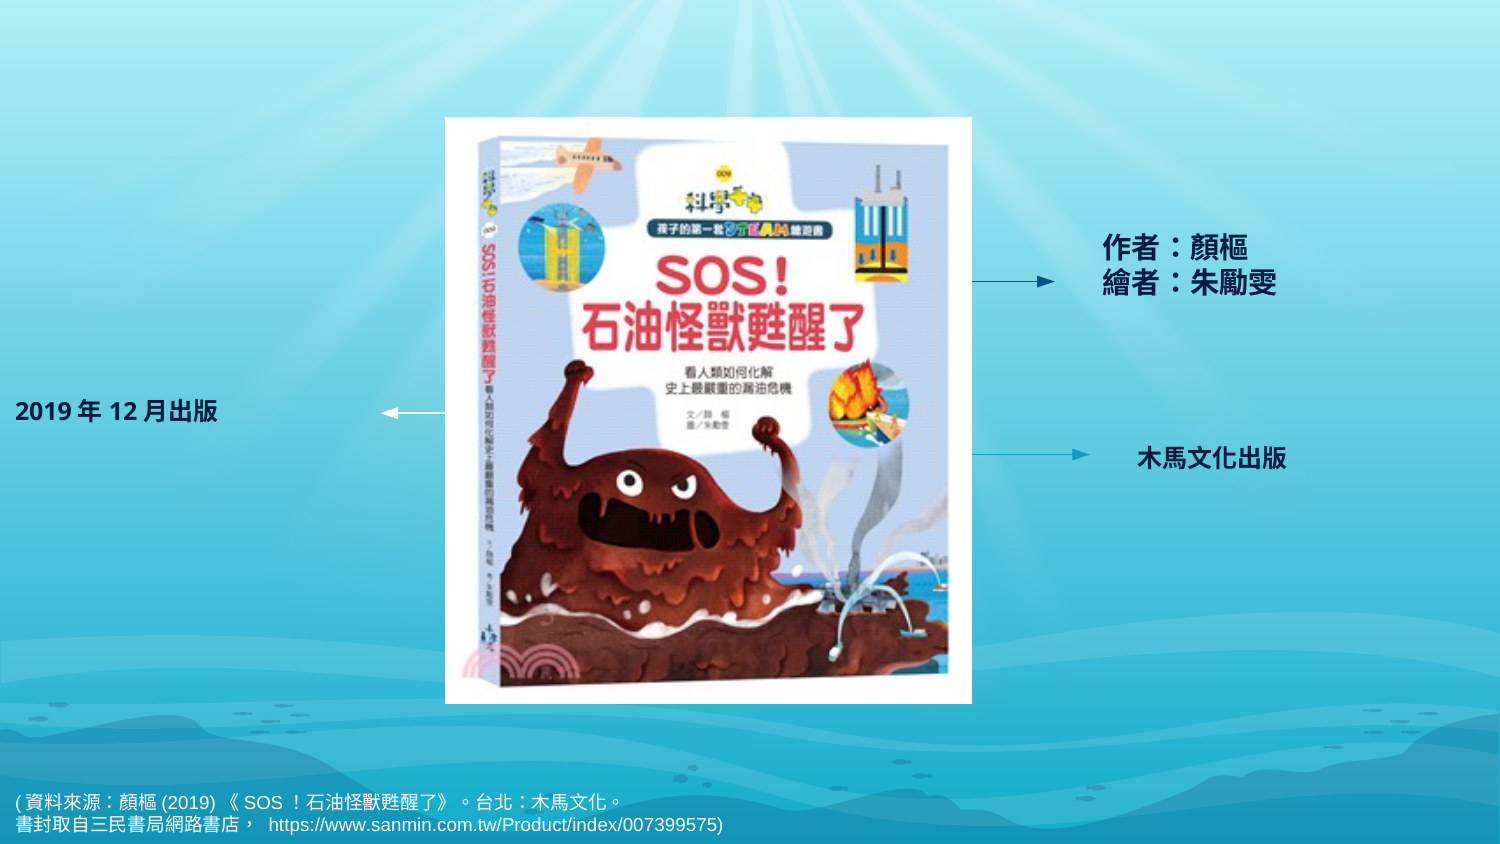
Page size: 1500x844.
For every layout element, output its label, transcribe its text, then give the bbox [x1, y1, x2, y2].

picture [445, 117, 972, 704]
text_box 木馬文化出版 [1122, 351, 1472, 564]
text_box 作者：顏樞 繪者：朱勵雯 [1087, 175, 1437, 388]
text_box (資料來源：顏樞(2019)《SOS！石油怪獸甦醒了》。台北：木馬文化。 書封取自三民書局網路書店， https://www.sanmin.com.tw/Product/index/007399575) [0, 783, 821, 843]
text_box 2019年12月出版 [0, 304, 349, 517]
